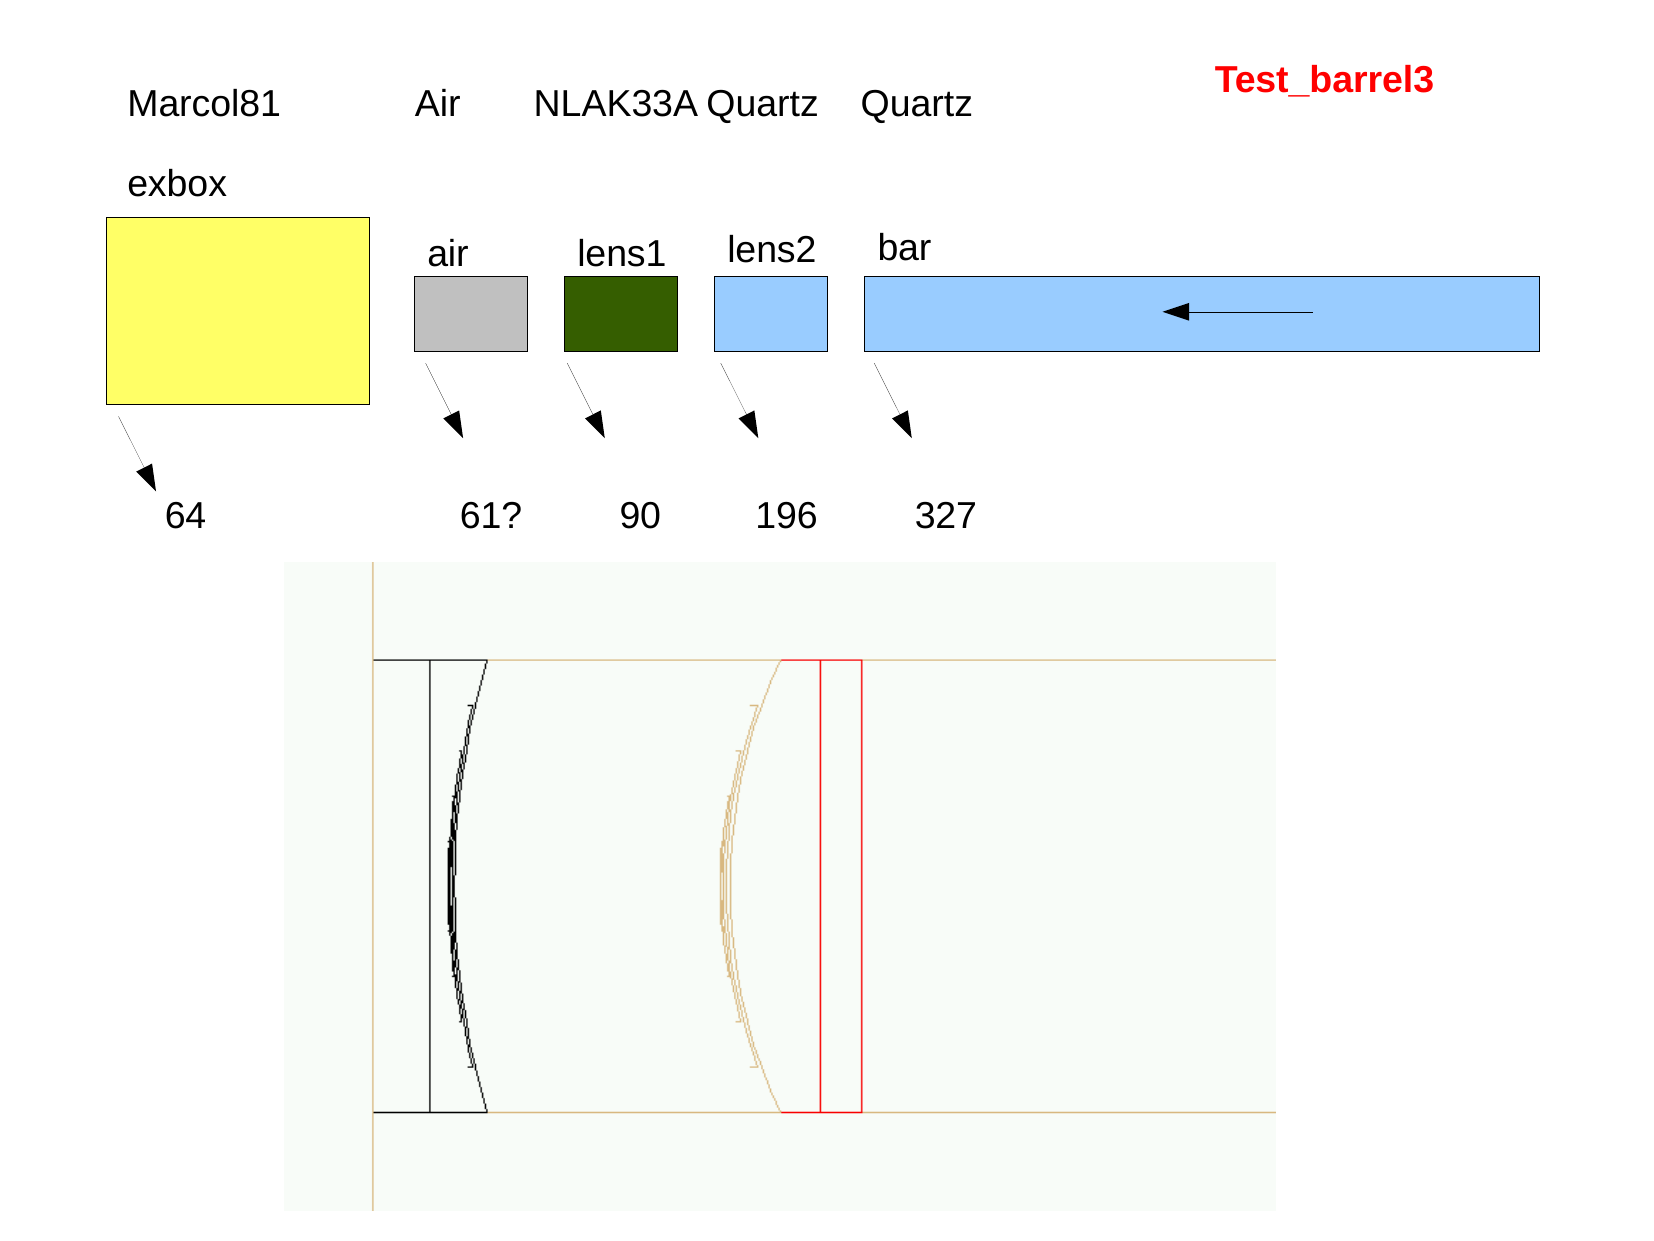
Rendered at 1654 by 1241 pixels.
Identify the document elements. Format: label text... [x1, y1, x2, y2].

text_box 61? [445, 487, 558, 545]
text_box 90 [604, 487, 718, 545]
text_box [714, 278, 828, 352]
text_box air [412, 225, 484, 282]
picture [284, 562, 1276, 1211]
text_box Marcol81 Air NLAK33A Quartz Quartz [112, 75, 989, 132]
text_box [106, 217, 370, 405]
text_box lens2 [712, 221, 832, 278]
text_box [864, 276, 1540, 352]
text_box lens1 [562, 225, 682, 282]
text_box exbox [112, 154, 242, 212]
text_box [564, 282, 678, 352]
text_box 327 [900, 487, 1013, 545]
text_box bar [862, 219, 947, 276]
text_box 64 [150, 487, 263, 545]
text_box 196 [740, 487, 854, 545]
text_box Test_barrel3 [1200, 51, 1450, 109]
text_box [414, 276, 528, 352]
